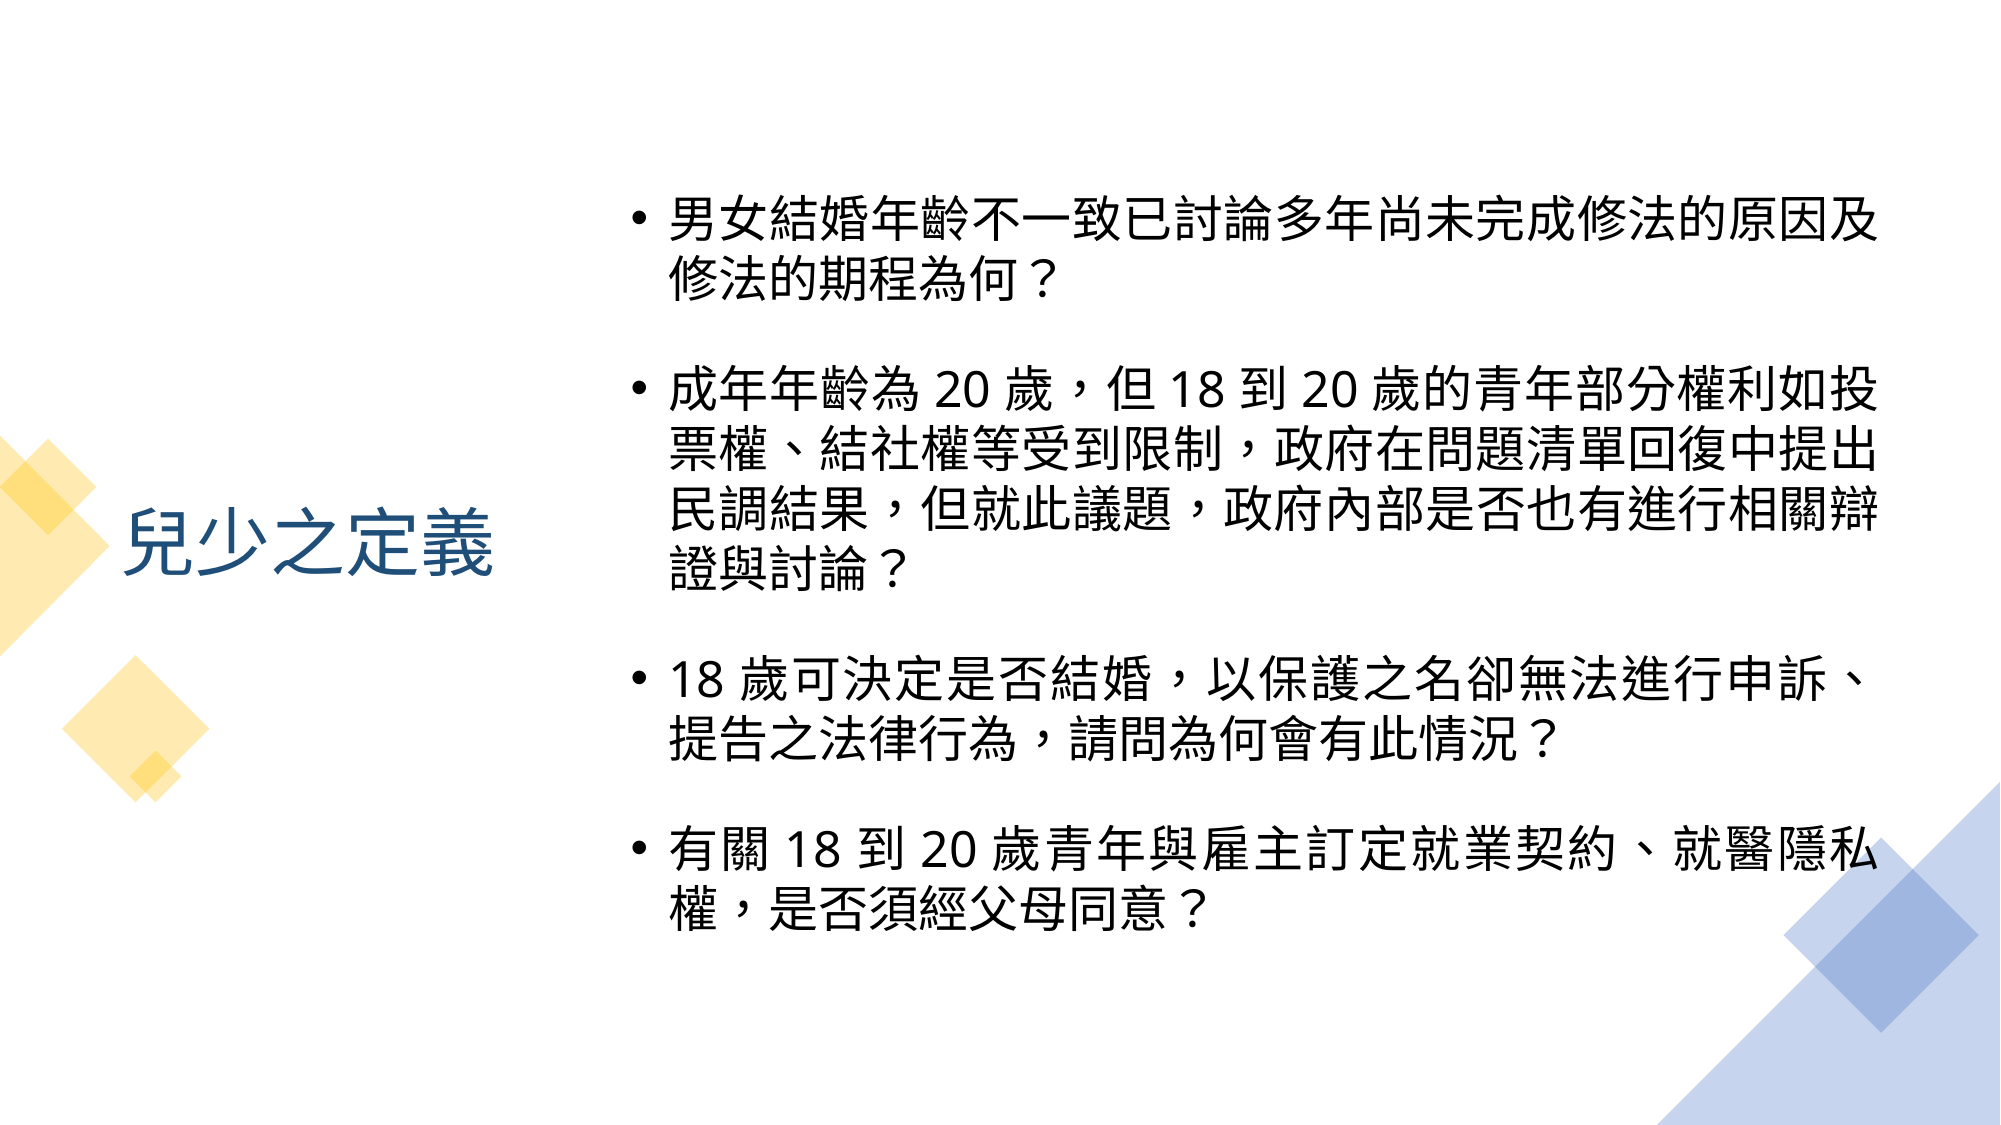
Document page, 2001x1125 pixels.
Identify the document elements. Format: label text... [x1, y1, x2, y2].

text_box [0, 0, 2000, 1125]
title 兒少之定義 [105, 101, 925, 990]
list 男女結婚年齡不一致已討論多年尚未完成修法的原因及修法的期程為何？ 成年年齡為20歲，但18到20歲的青年部分權利如投票權、結社權等受到限制，政府在問題清單回復中提出民調結果，但就此議題，政府內部是否也有進行相關辯證與討論？ 18歲可決定是否結婚，以保護之名卻無法進行申訴、提告之法律行為，請問為何會有此情況？ 有關18到20歲青年與雇主訂定就業契約、就醫隱私權，是否須經父母同意？ [615, 105, 1895, 1020]
